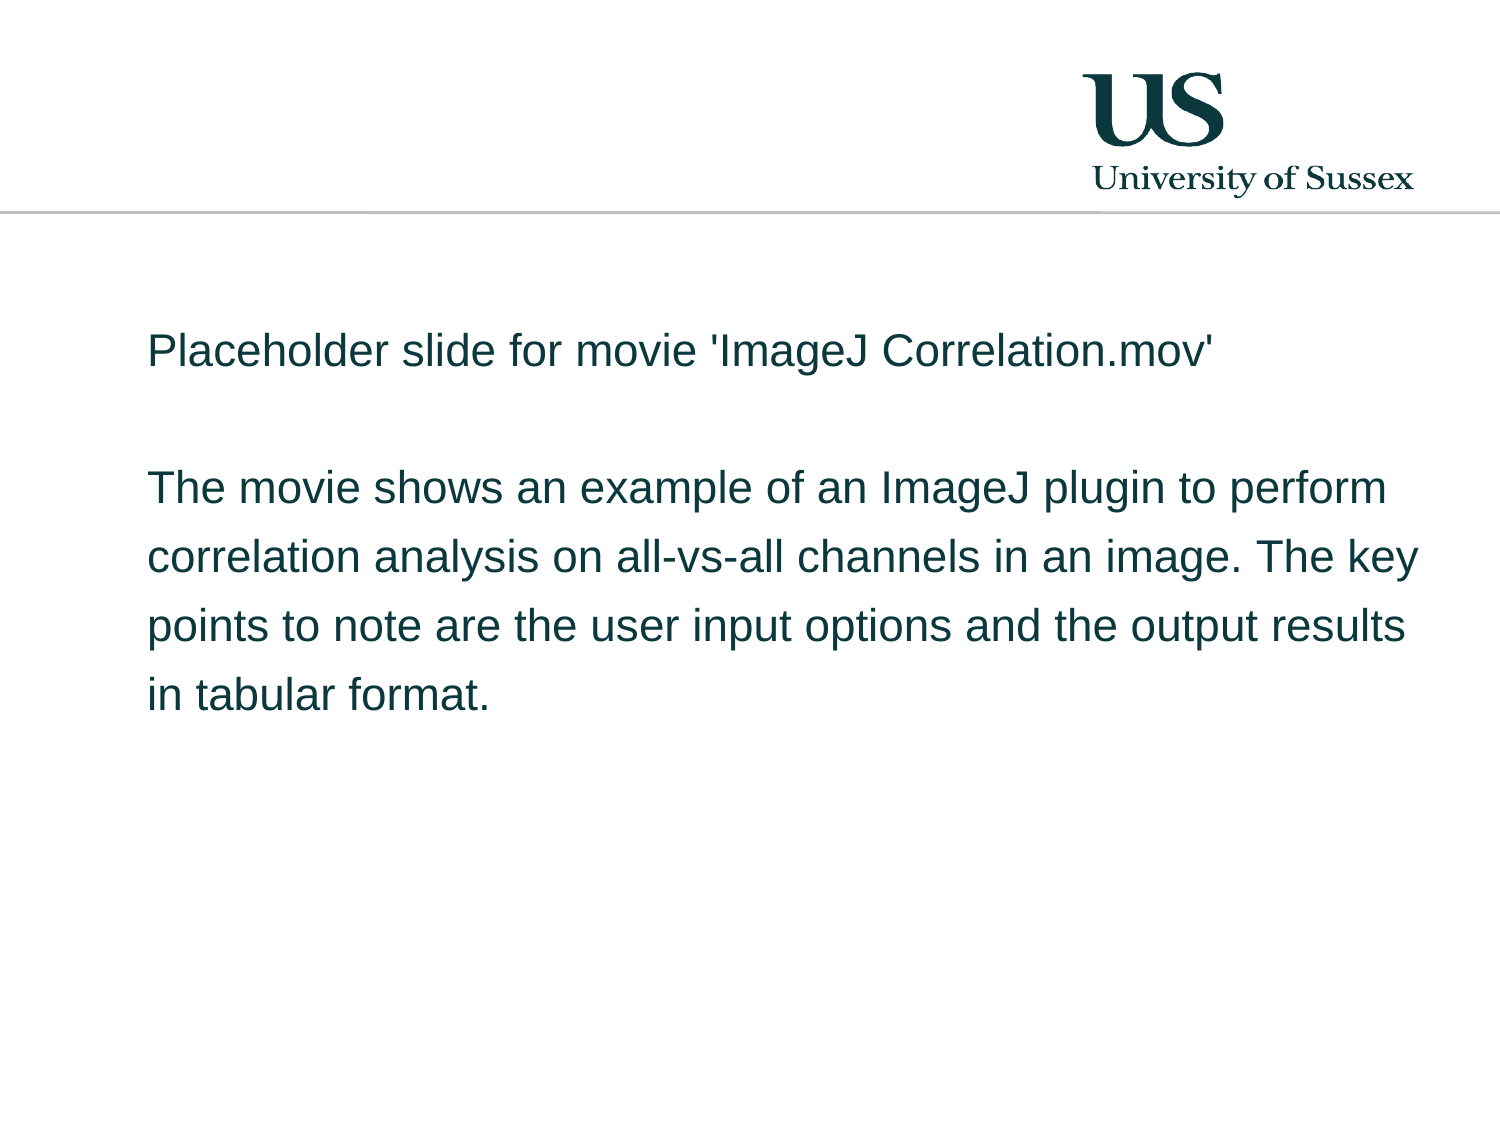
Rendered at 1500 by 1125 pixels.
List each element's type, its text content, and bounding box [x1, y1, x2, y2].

picture [1025, 50, 1471, 218]
list Placeholder slide for movie 'ImageJ Correlation.mov' The movie shows an example of an ImageJ plugin to perform correlation analysis on all-vs-all channels in an image. The key points to note are the user input options and the output results in tabular format. [90, 306, 1450, 960]
